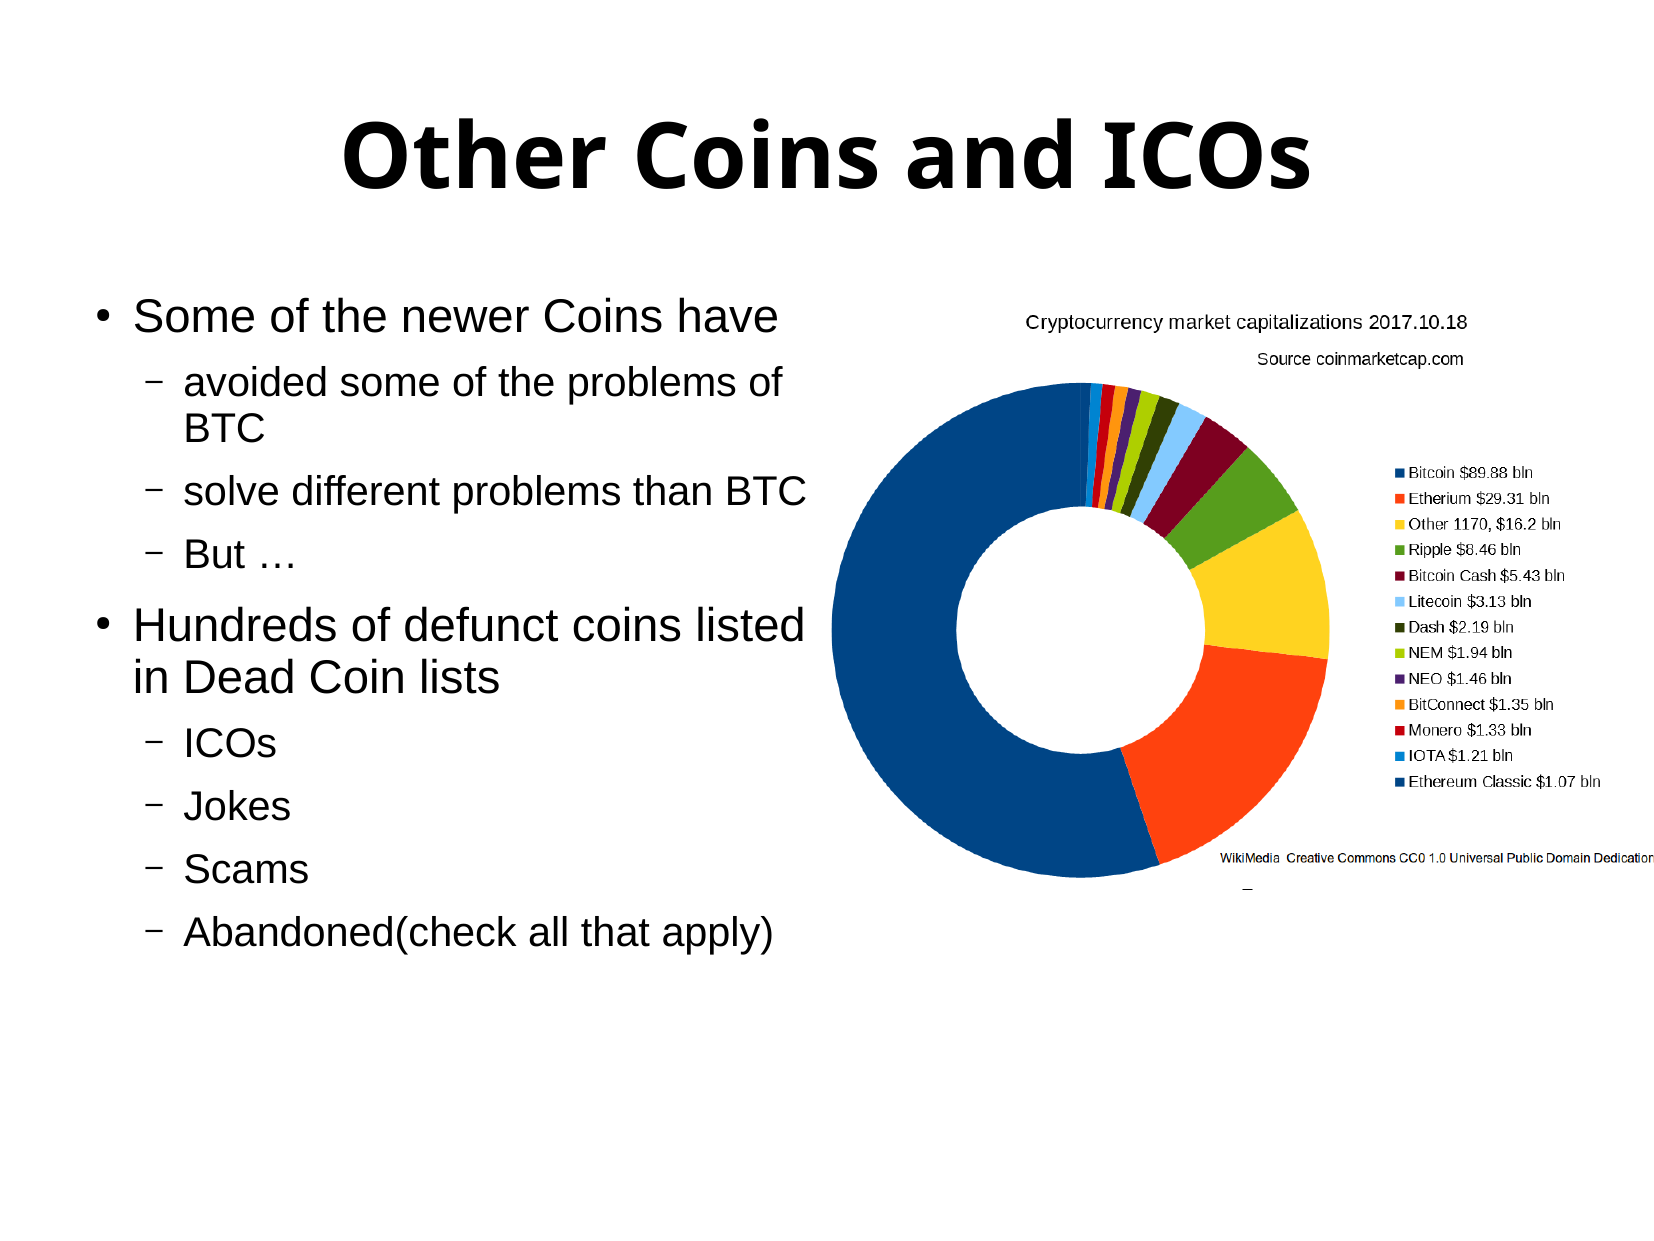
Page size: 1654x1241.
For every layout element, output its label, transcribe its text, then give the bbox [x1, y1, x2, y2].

title Other Coins and ICOs [82, 49, 1571, 257]
list Some of the newer Coins have avoided some of the problems of BTC solve different problems than BTC But … Hundreds of defunct coins listed in Dead Coin lists ICOs Jokes Scams Abandoned(check all that apply) [82, 290, 809, 1010]
picture [809, 299, 1654, 890]
